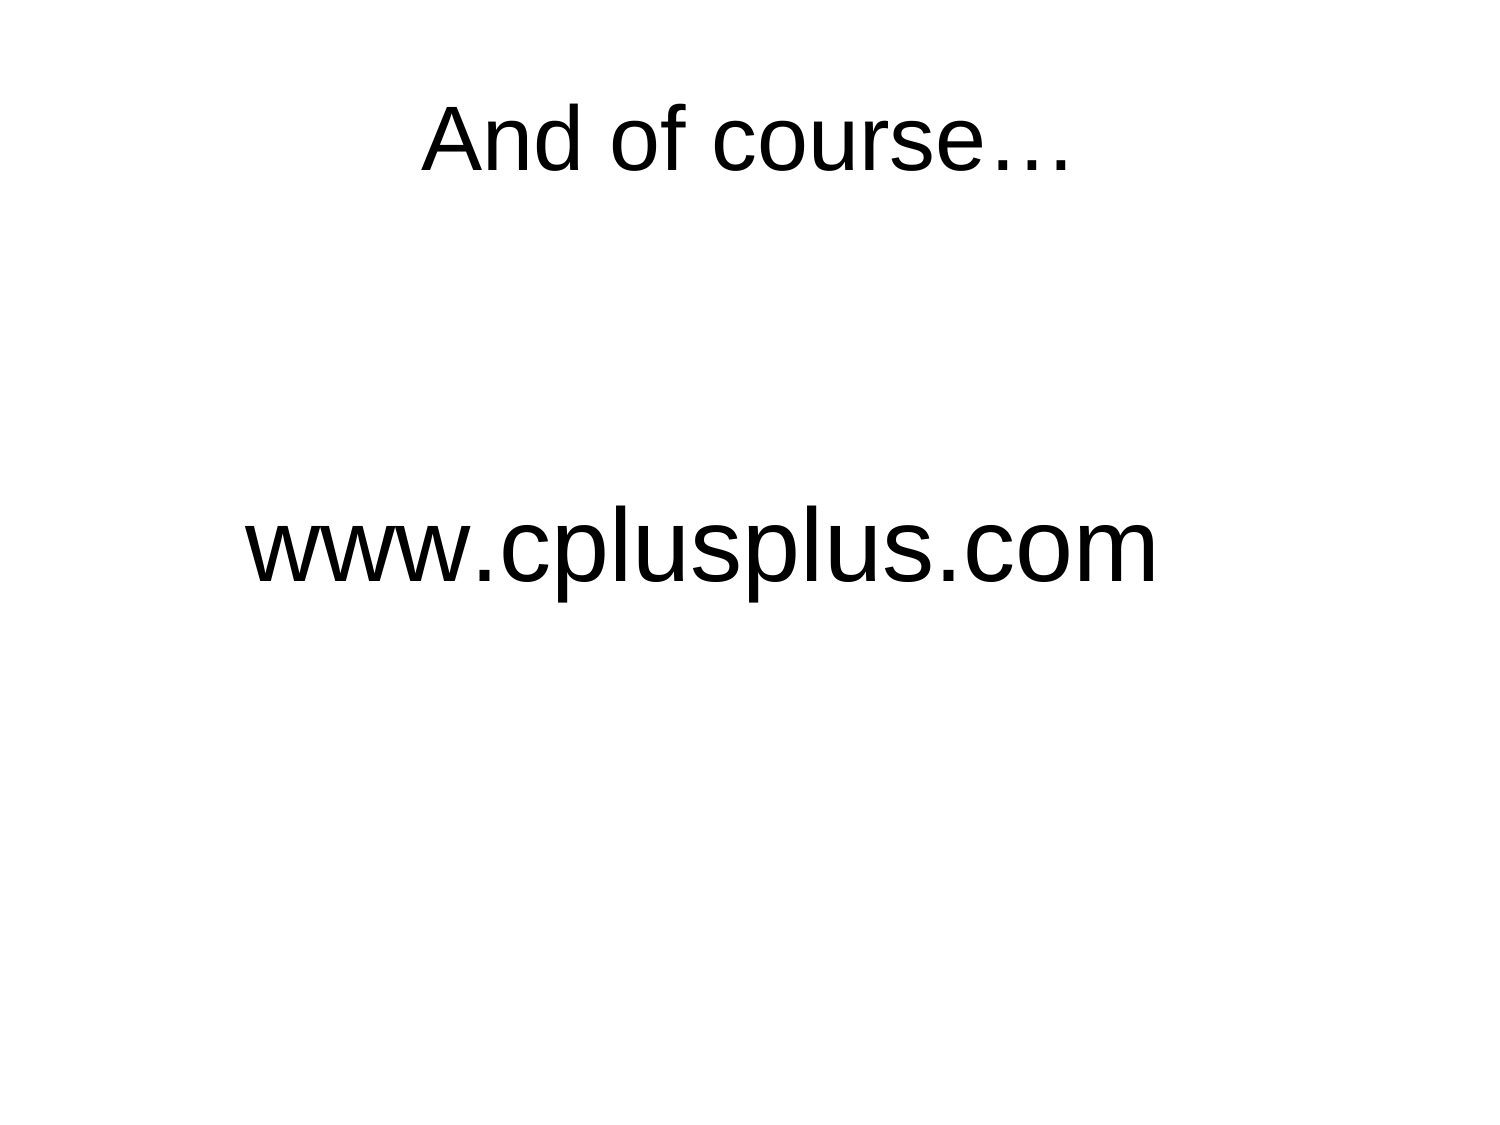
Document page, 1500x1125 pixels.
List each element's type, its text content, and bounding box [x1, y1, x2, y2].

list www.cplusplus.com [230, 479, 1272, 663]
title And of course… [75, 45, 1426, 233]
